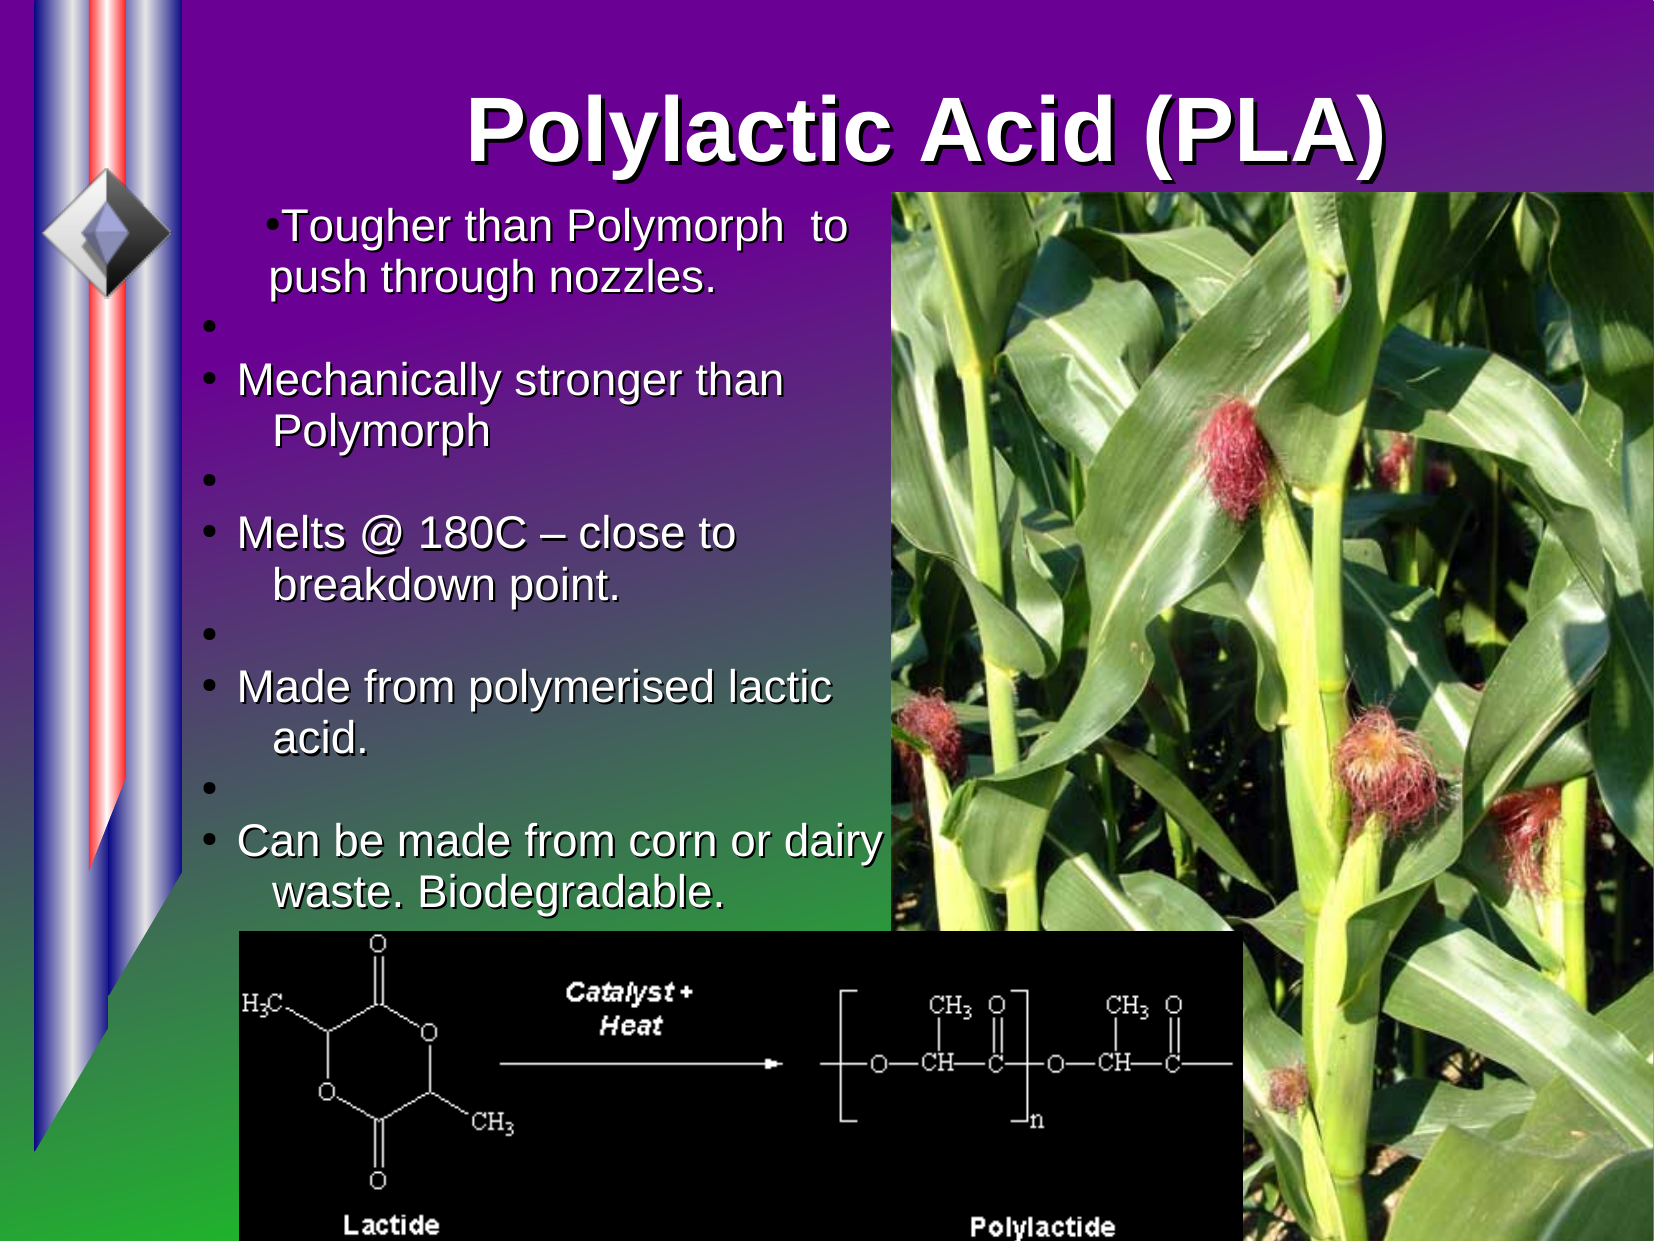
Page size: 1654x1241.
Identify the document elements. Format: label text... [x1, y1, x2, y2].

picture [239, 192, 1654, 1241]
title Polylactic Acid (PLA) [196, 26, 1603, 234]
subtitle Tougher than Polymorph to push through nozzles. Mechanically stronger than Polymorph Melts @ 180C – close to breakdown point. Made from polymerised lactic acid. Can be made from corn or dairy waste. Biodegradable. [201, 199, 893, 918]
picture [40, 165, 174, 299]
